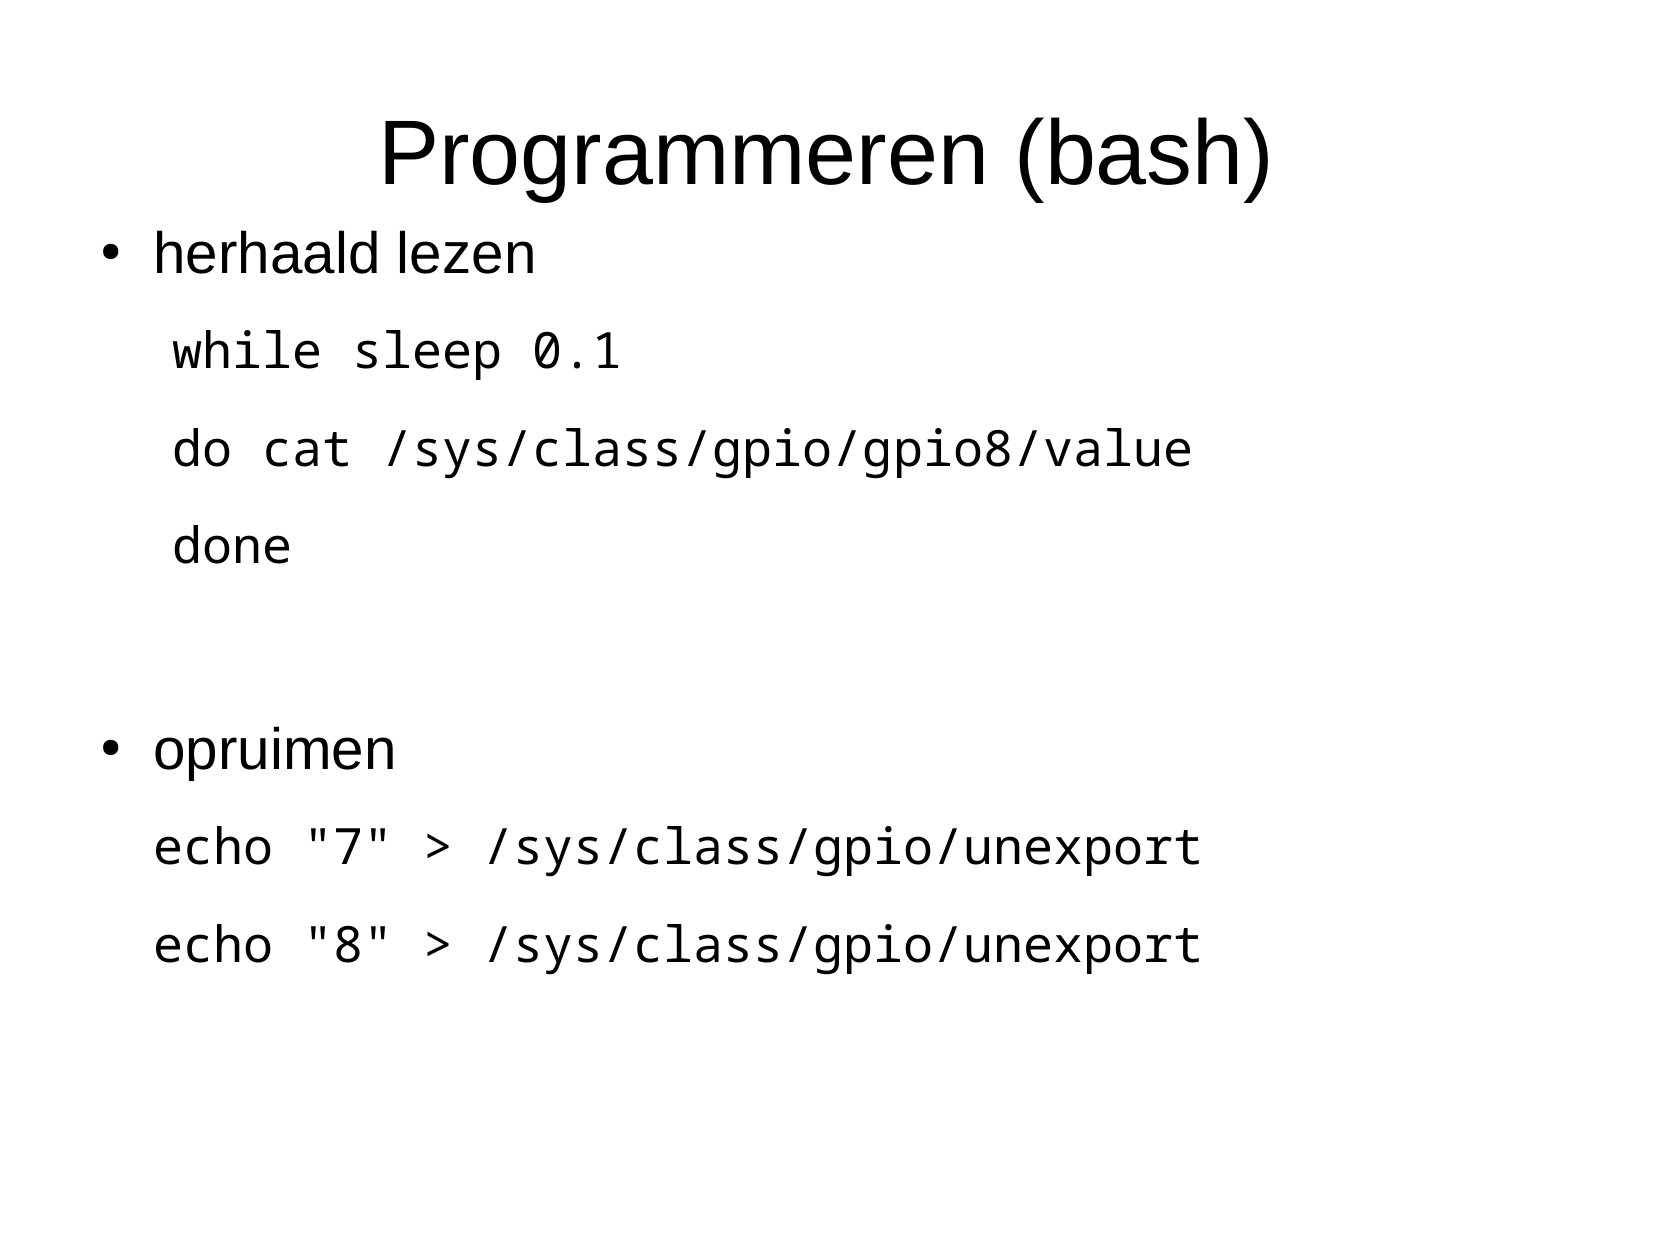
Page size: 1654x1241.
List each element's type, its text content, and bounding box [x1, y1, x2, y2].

list herhaald lezen while sleep 0.1 do cat /sys/class/gpio/gpio8/value done opruimen echo "7" > /sys/class/gpio/unexport echo "8" > /sys/class/gpio/unexport [82, 220, 1538, 1111]
title Programmeren (bash) [82, 49, 1571, 257]
